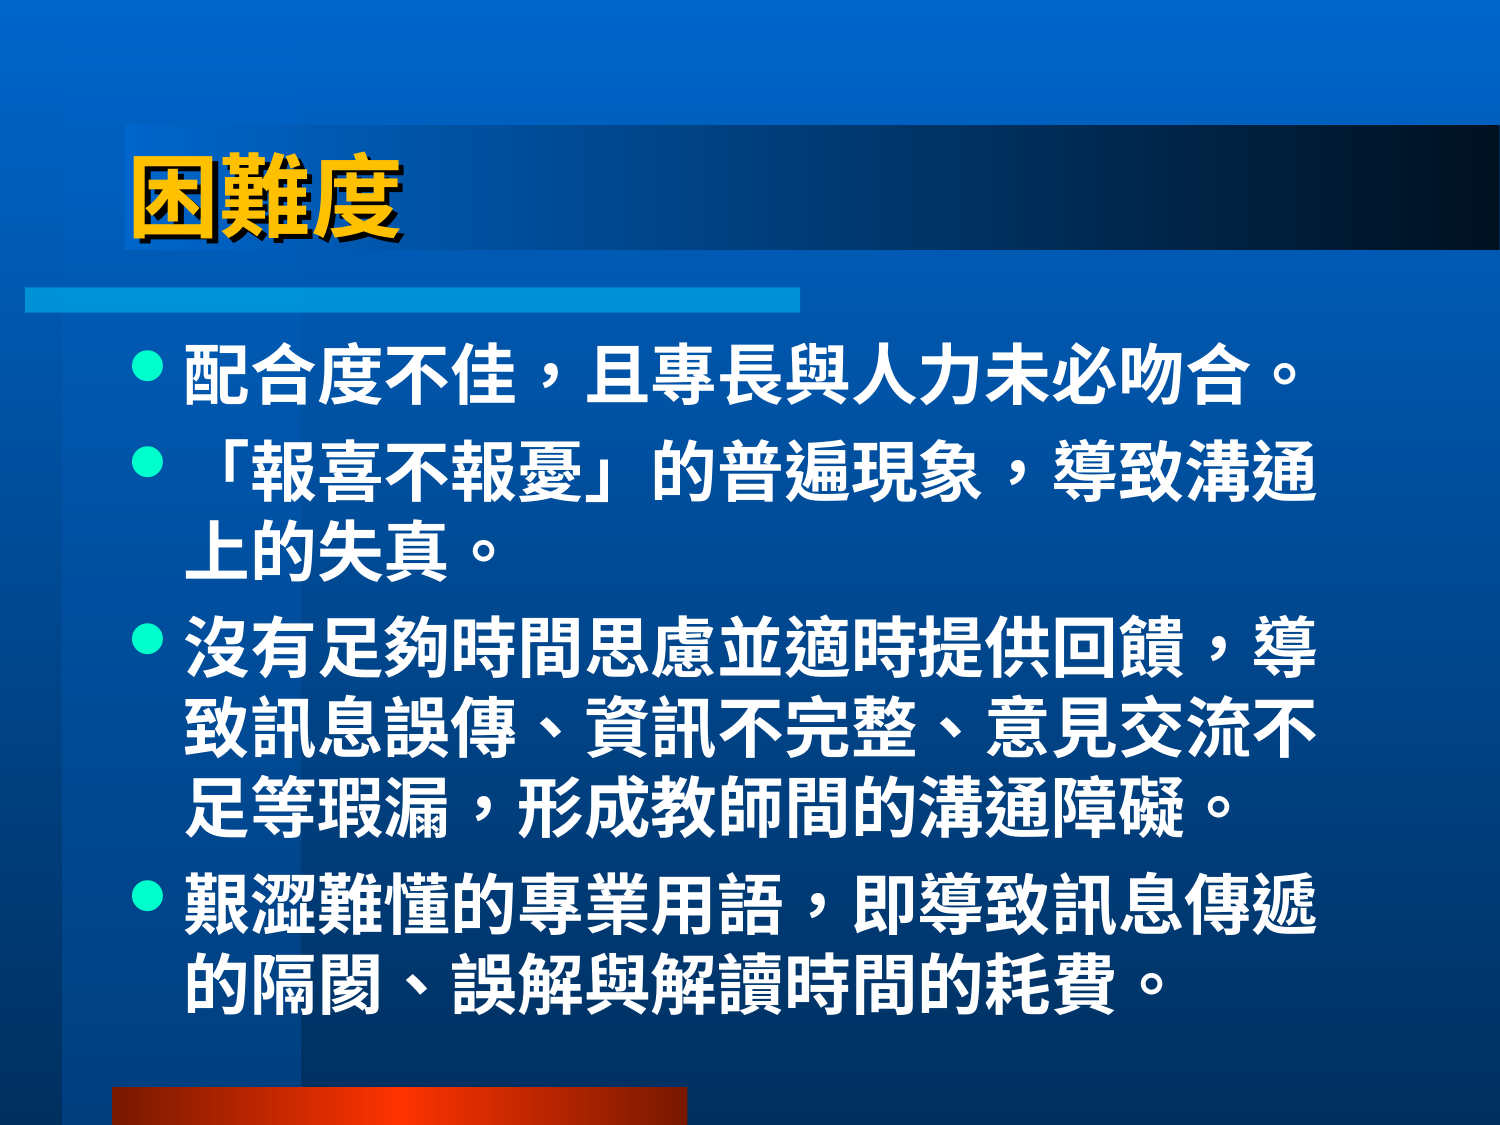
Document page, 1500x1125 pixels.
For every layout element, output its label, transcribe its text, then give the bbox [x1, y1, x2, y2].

list 配合度不佳，且專長與人力未必吻合。 「報喜不報憂」的普遍現象，導致溝通上的失真。 沒有足夠時間思慮並適時提供回饋，導致訊息誤傳、資訊不完整、意見交流不足等瑕漏，形成教師間的溝通障礙。 艱澀難懂的專業用語，即導致訊息傳遞的隔閡、誤解與解讀時間的耗費。 [112, 324, 1388, 1125]
title 困難度 [112, 99, 1388, 288]
